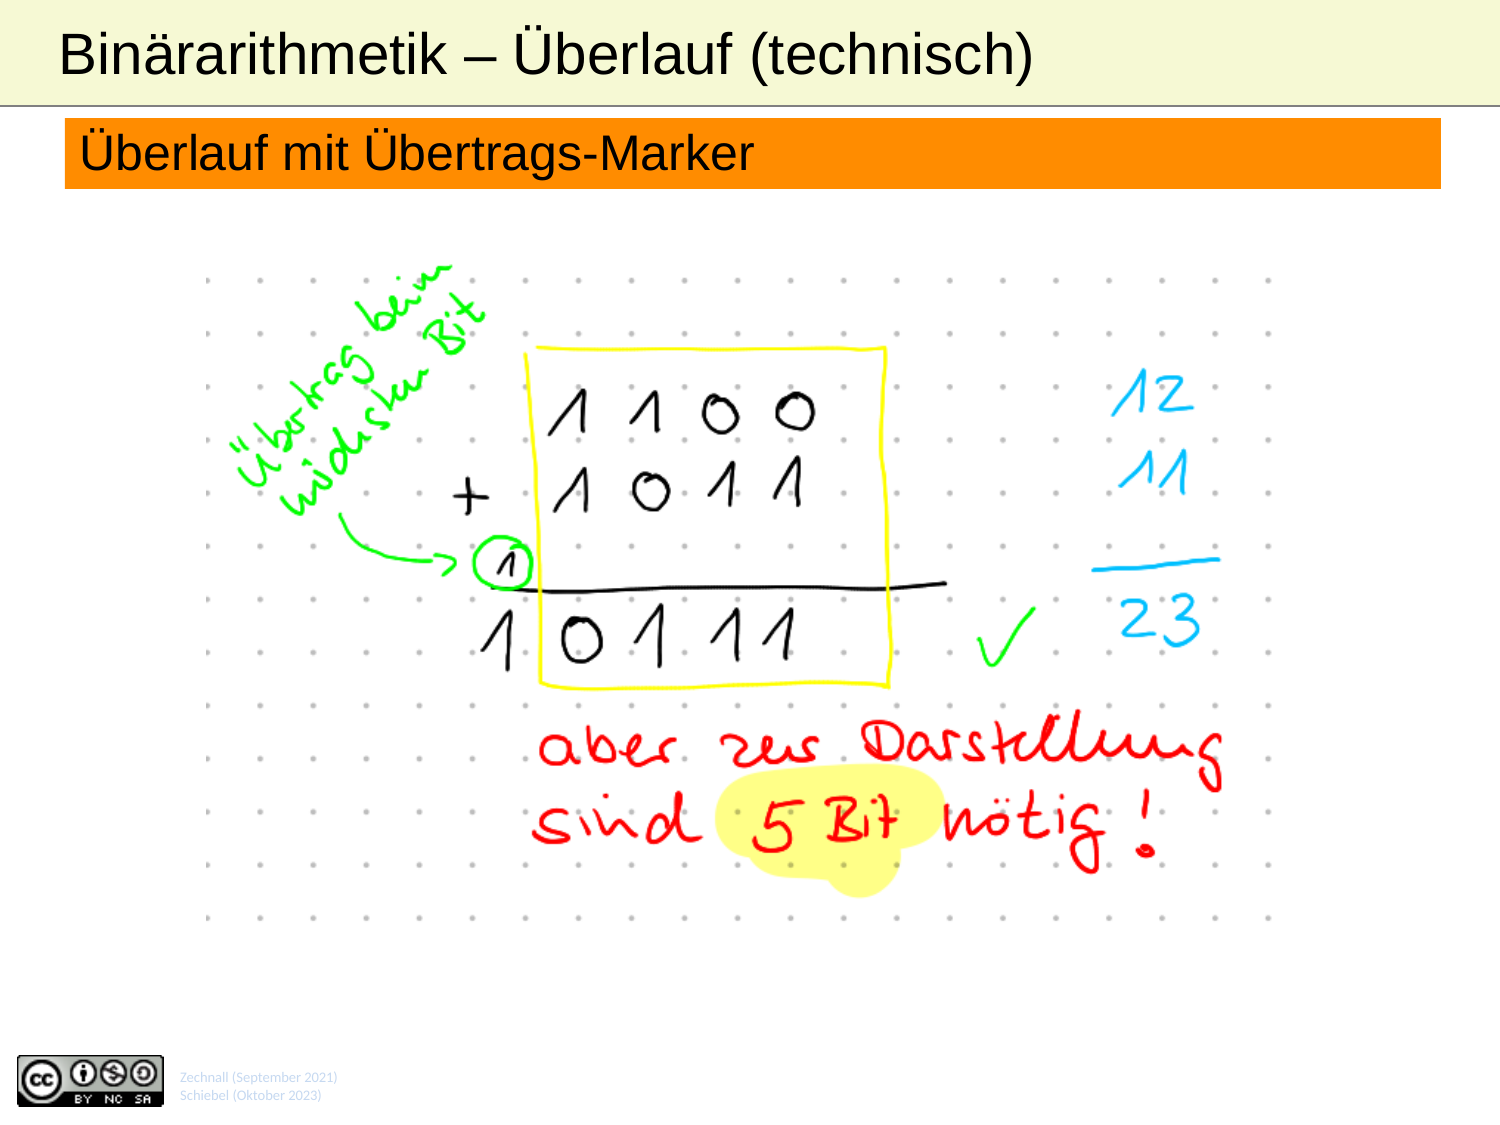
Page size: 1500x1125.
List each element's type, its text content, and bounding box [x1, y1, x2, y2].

title Binärarithmetik – Überlauf (technisch) [59, 0, 1300, 120]
picture [206, 247, 1288, 927]
picture [17, 1055, 164, 1107]
text_box Überlauf mit Übertrags-Marker [64, 118, 1441, 189]
